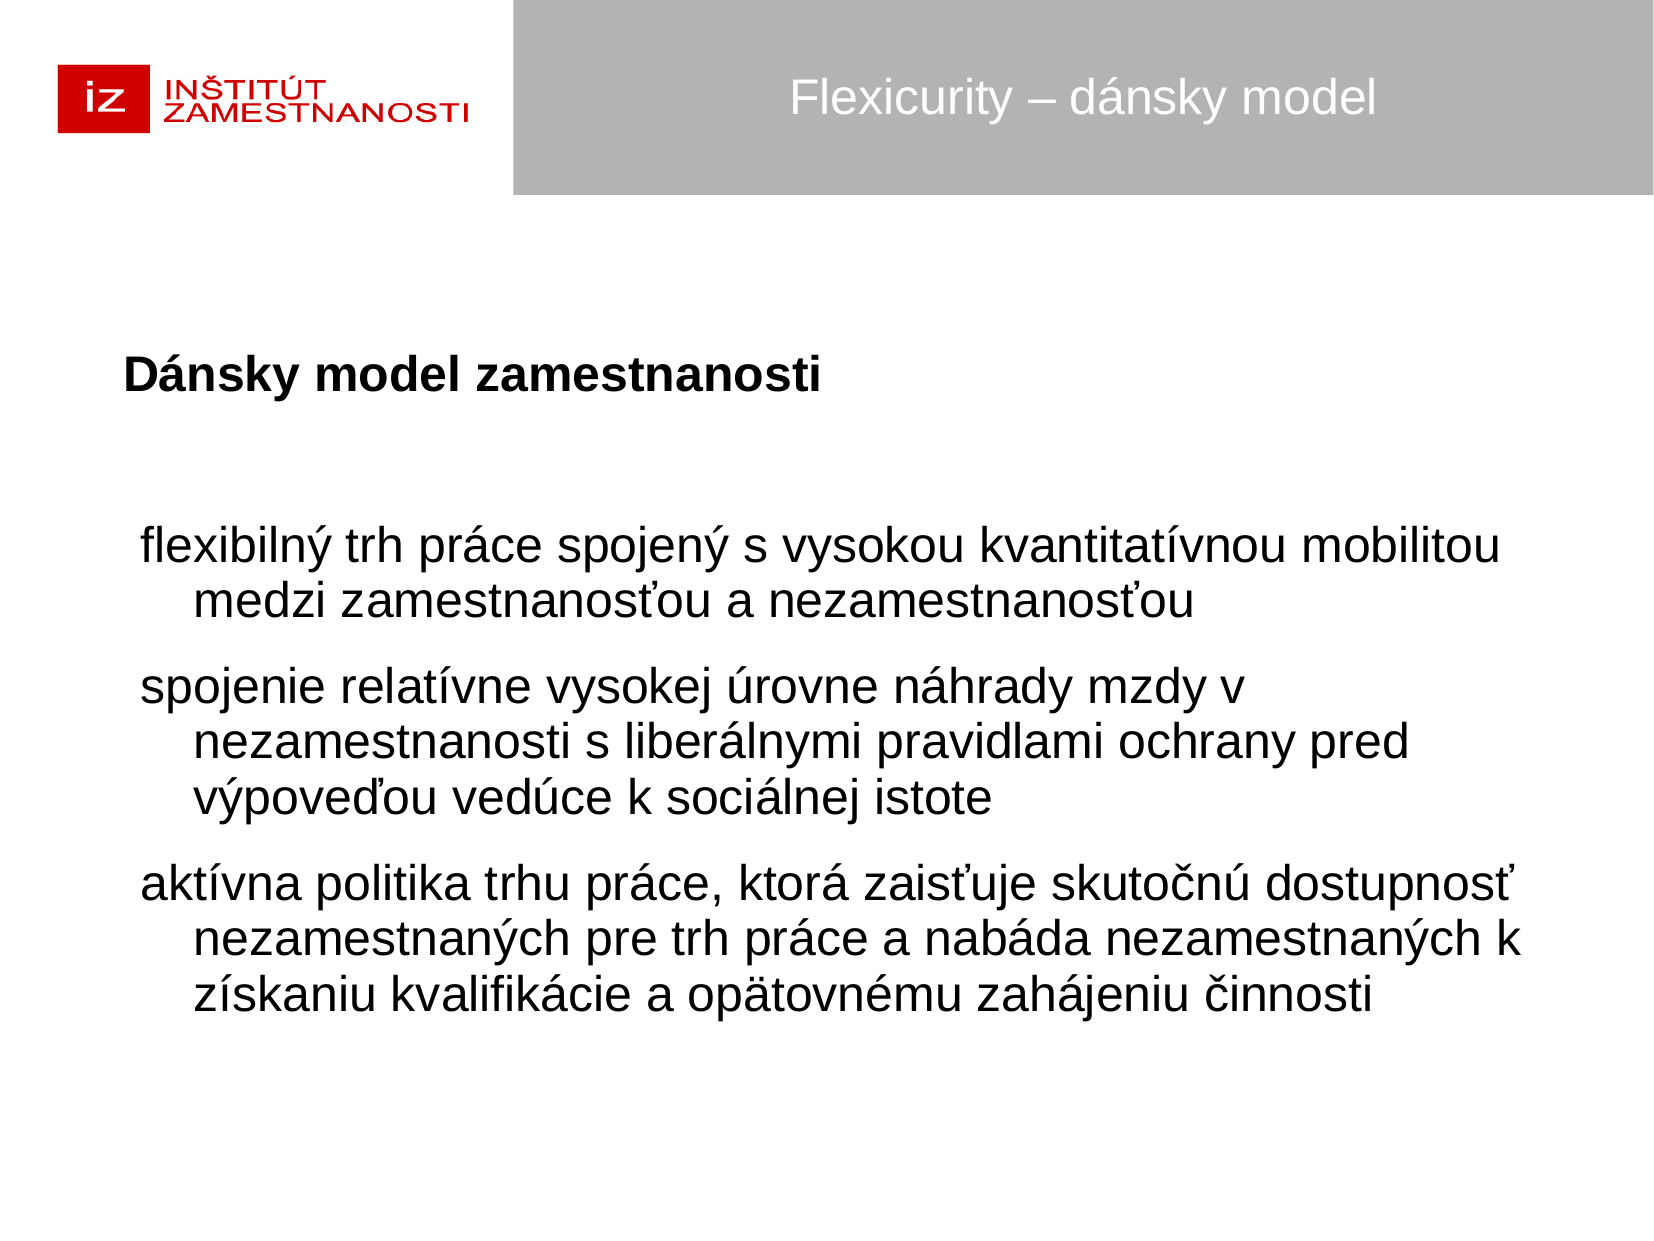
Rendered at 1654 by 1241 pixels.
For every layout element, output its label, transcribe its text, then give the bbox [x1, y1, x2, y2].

text_box [0, 0, 1654, 196]
list Dánsky model zamestnanosti flexibilný trh práce spojený s vysokou kvantitatívnou mobilitou medzi zamestnanosťou a nezamestnanosťou spojenie relatívne vysokej úrovne náhrady mzdy v nezamestnanosti s liberálnymi pravidlami ochrany pred výpoveďou vedúce k sociálnej istote aktívna politika trhu práce, ktorá zaisťuje skutočnú dostupnosť nezamestnaných pre trh práce a nabáda nezamestnaných k získaniu kvalifikácie a opätovnému zahájeniu činnosti [123, 346, 1536, 1128]
text_box Flexicurity – dánsky model [513, 0, 1654, 195]
picture [6, 5, 513, 189]
